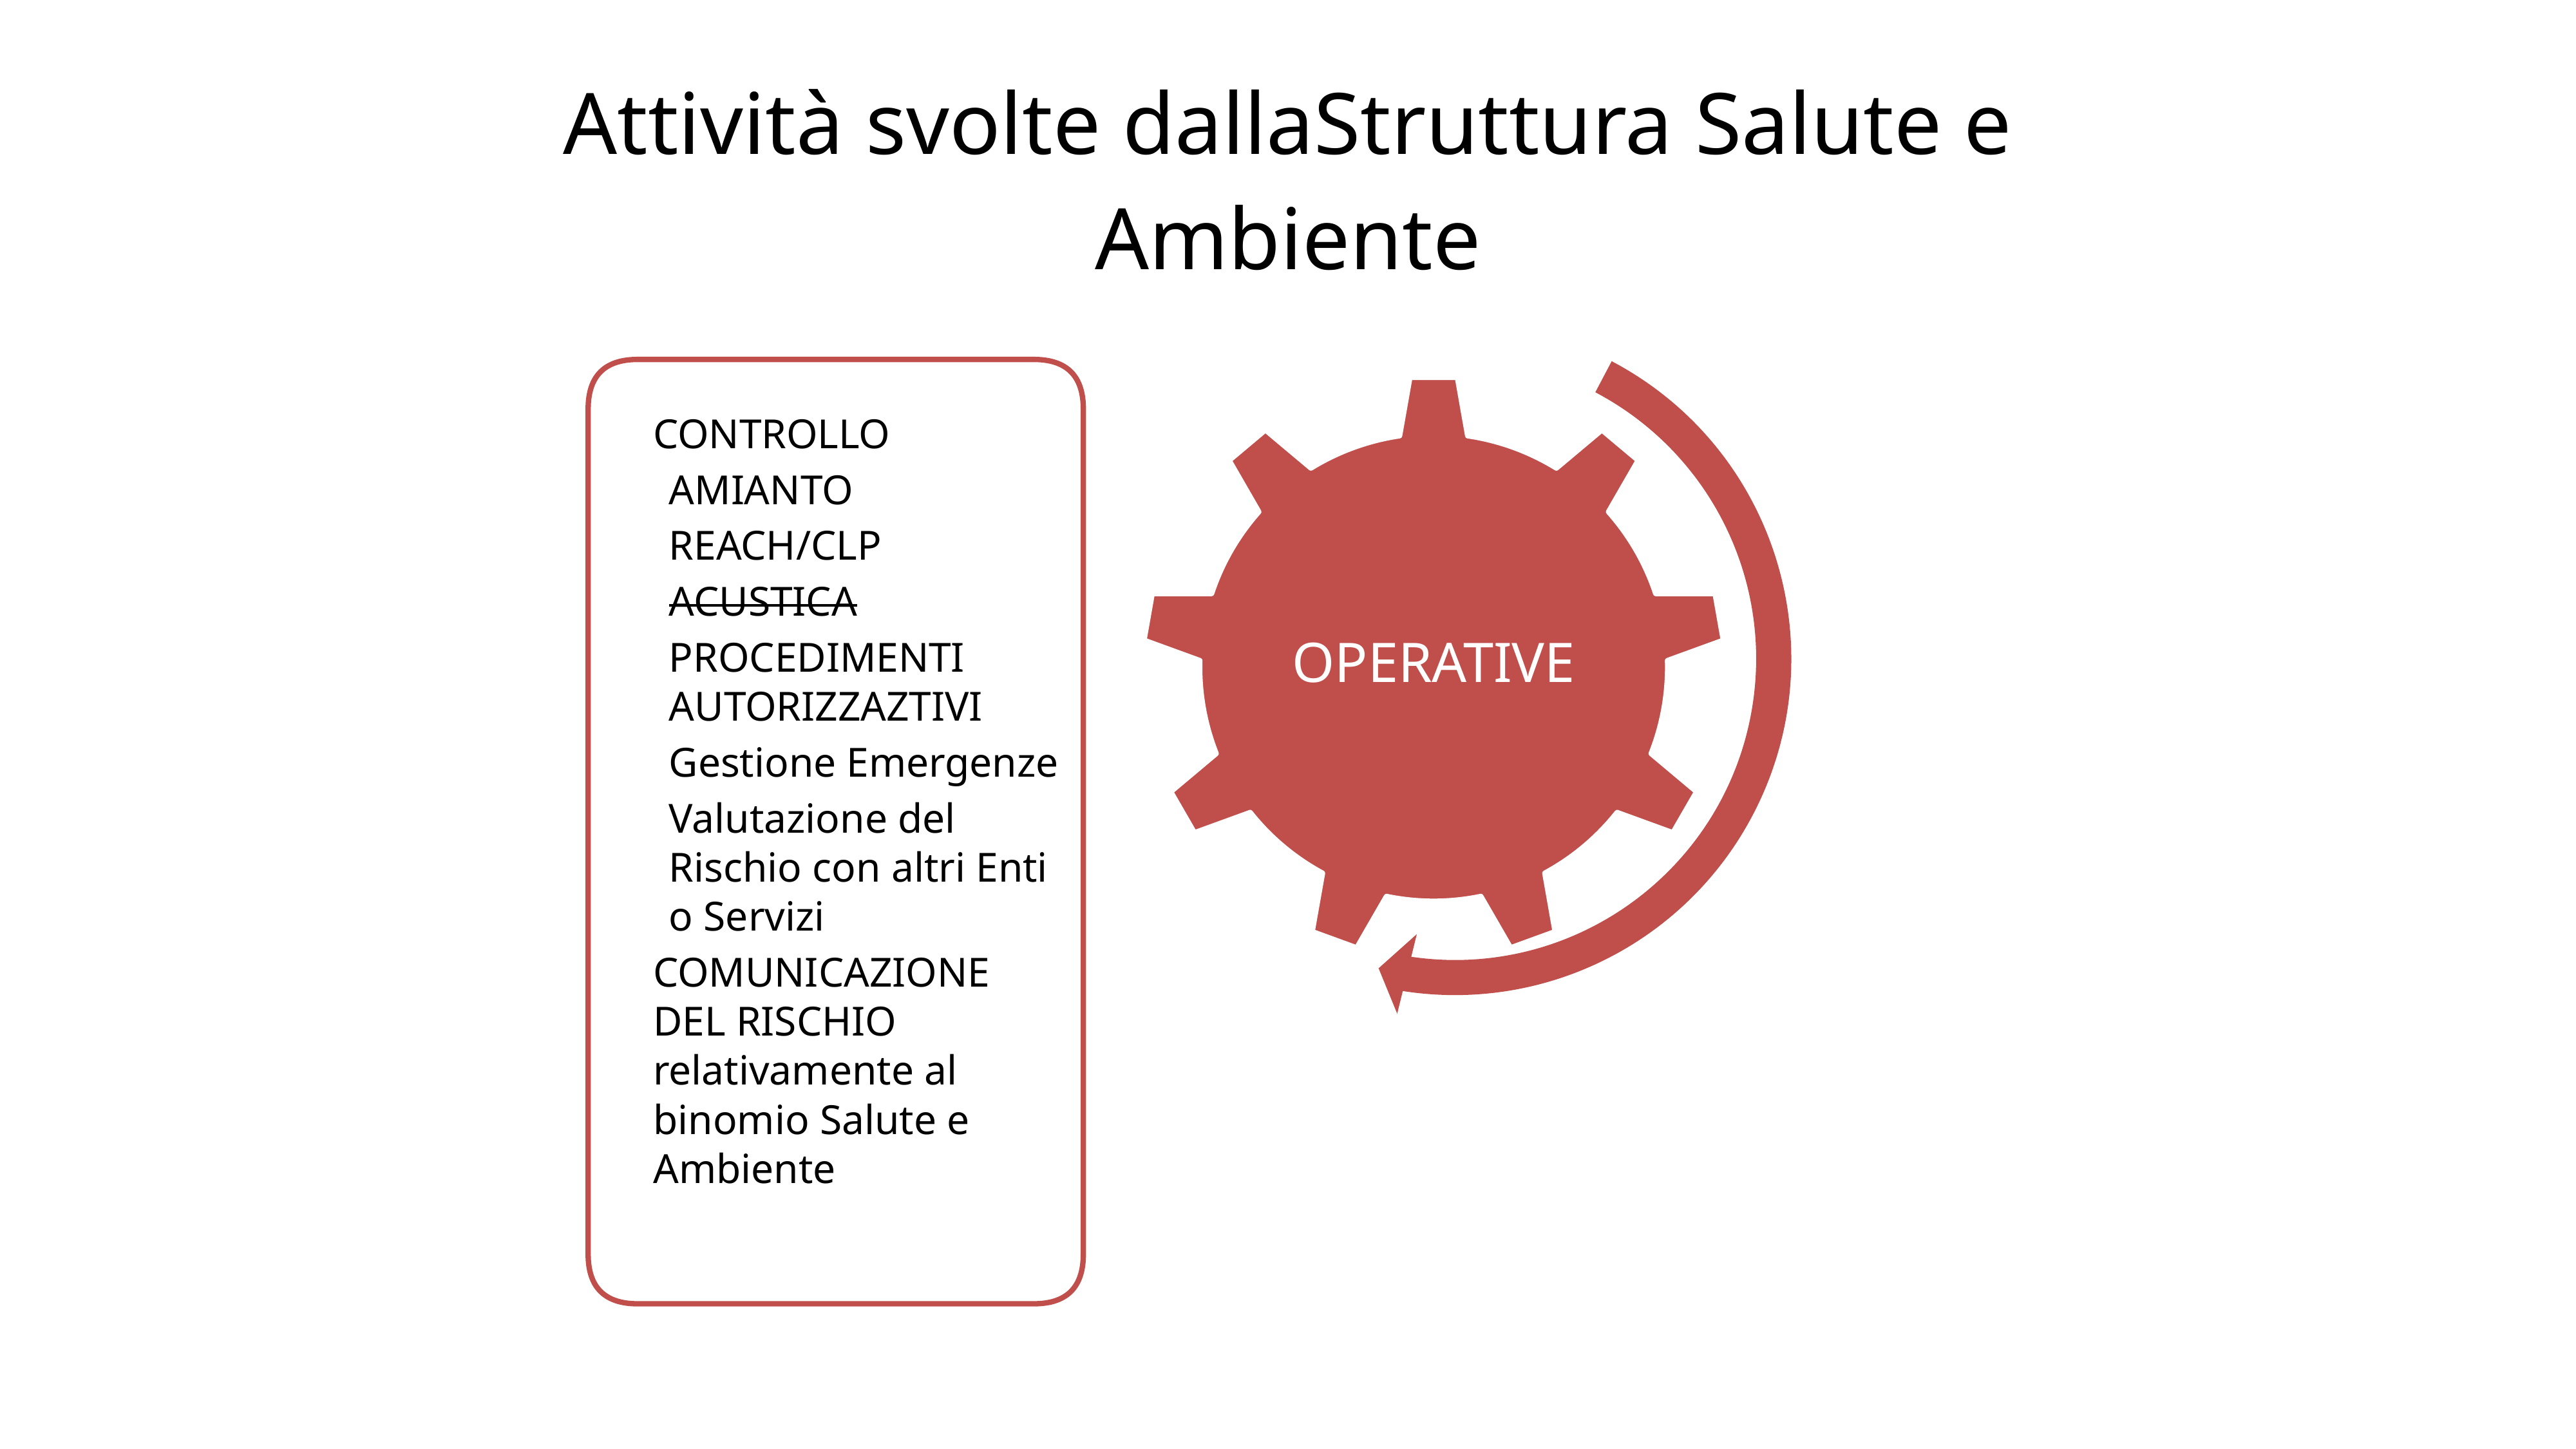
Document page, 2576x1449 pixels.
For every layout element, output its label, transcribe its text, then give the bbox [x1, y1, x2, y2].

text_box CONTROLLO AMIANTO REACH/CLP ACUSTICA PROCEDIMENTI AUTORIZZAZTIVI Gestione Emergenze Valutazione del Rischio con altri Enti o Servizi COMUNICAZIONE DEL RISCHIO relativamente al binomio Salute e Ambiente [602, 374, 1069, 1243]
text_box [1378, 361, 1792, 1014]
text_box [588, 359, 1084, 1304]
text_box Attività svolte dalla Struttura Salute e Ambiente [419, 58, 2158, 300]
text_box OPERATIVE [1258, 623, 1609, 701]
text_box [1144, 377, 1724, 948]
